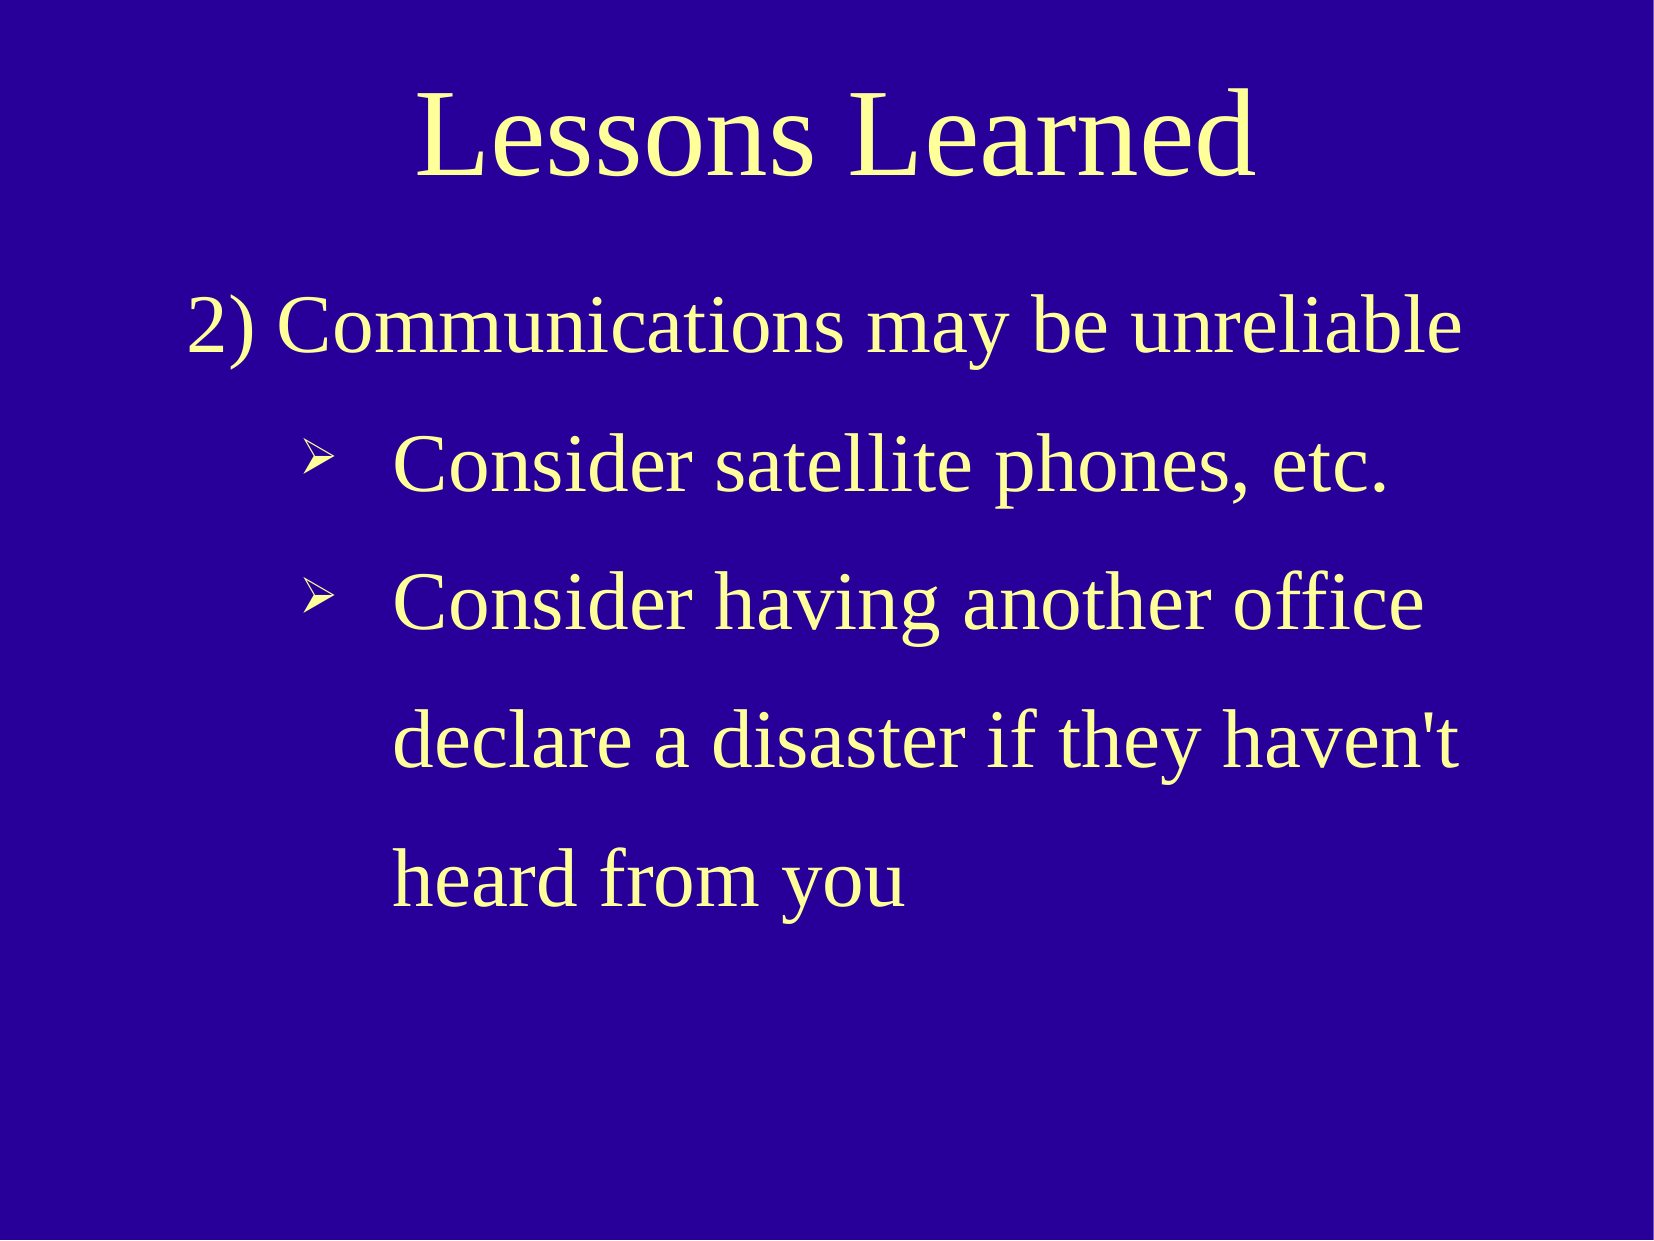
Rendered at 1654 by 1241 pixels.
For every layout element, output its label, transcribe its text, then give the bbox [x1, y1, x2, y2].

text_box 2) Communications may be unreliable Consider satellite phones, etc. Consider having another office declare a disaster if they haven't heard from you [149, 232, 1540, 990]
title Lessons Learned [129, 50, 1543, 201]
